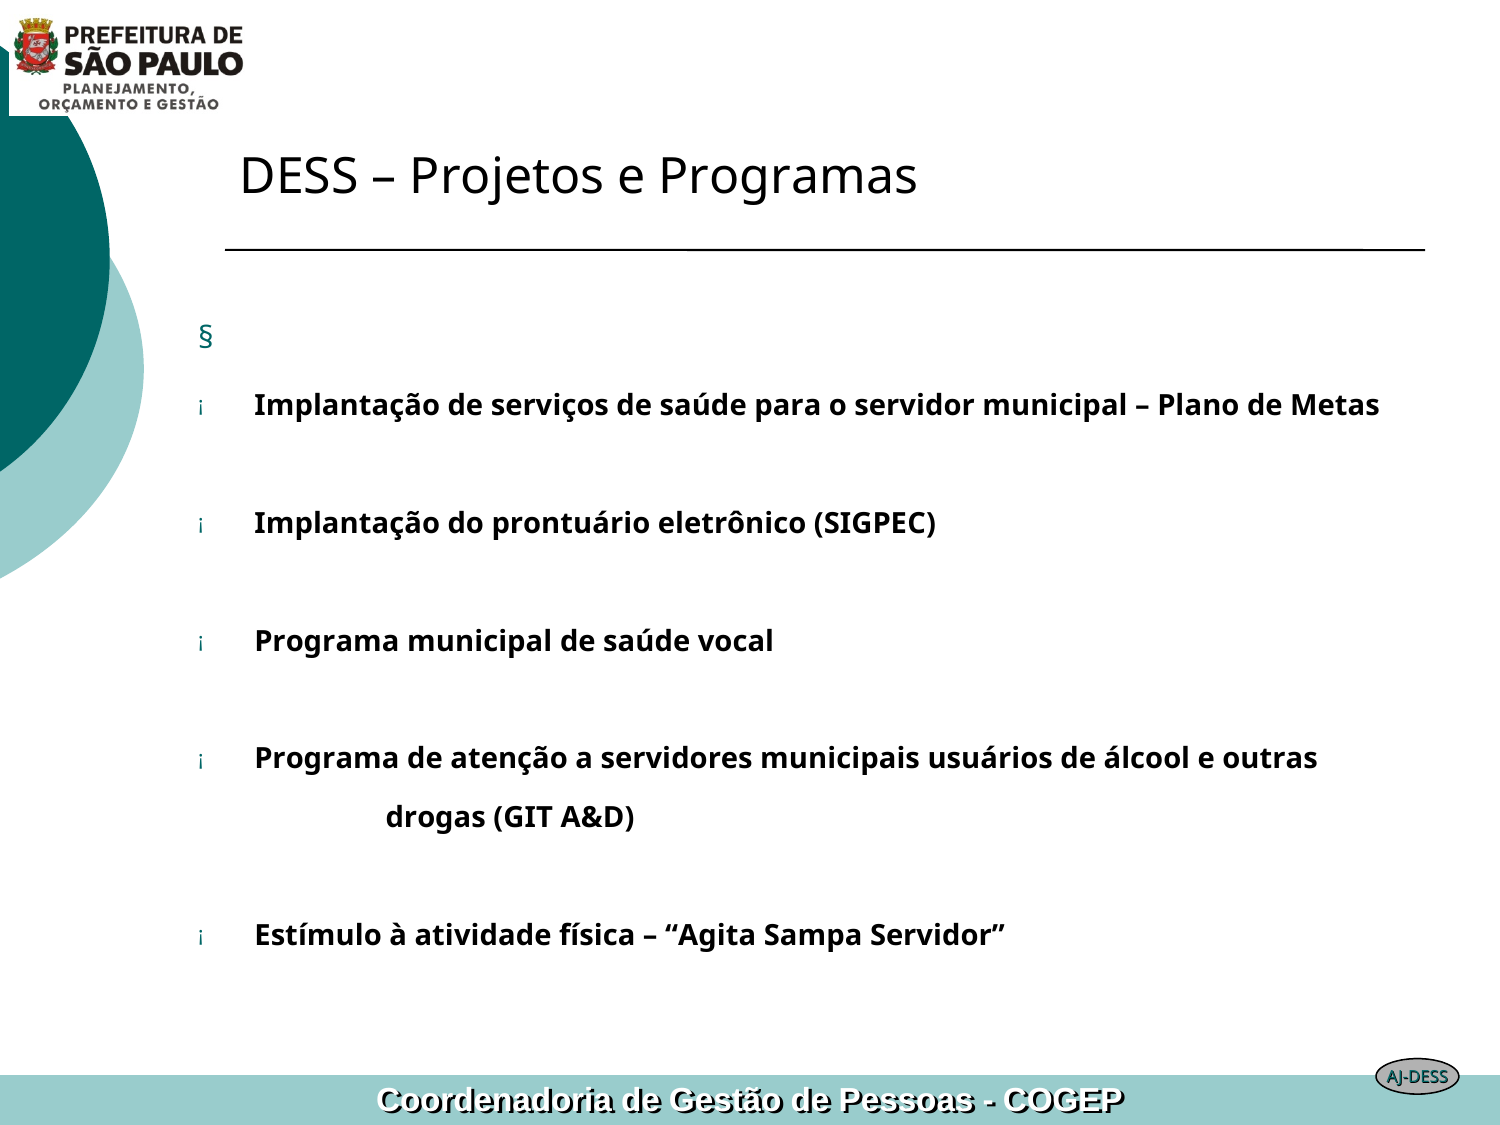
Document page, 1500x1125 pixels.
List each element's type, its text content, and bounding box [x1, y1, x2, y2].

title DESS – Projetos e Programas [224, 49, 1425, 237]
list Implantação de serviços de saúde para o servidor municipal – Plano de Metas Implantação do prontuário eletrônico (SIGPEC) Programa municipal de saúde vocal Programa de atenção a servidores municipais usuários de álcool e outras drogas (GIT A&D) Estímulo à atividade física – “Agita Sampa Servidor” [183, 302, 1412, 1047]
text_box AJ-DESS [1376, 1058, 1459, 1095]
